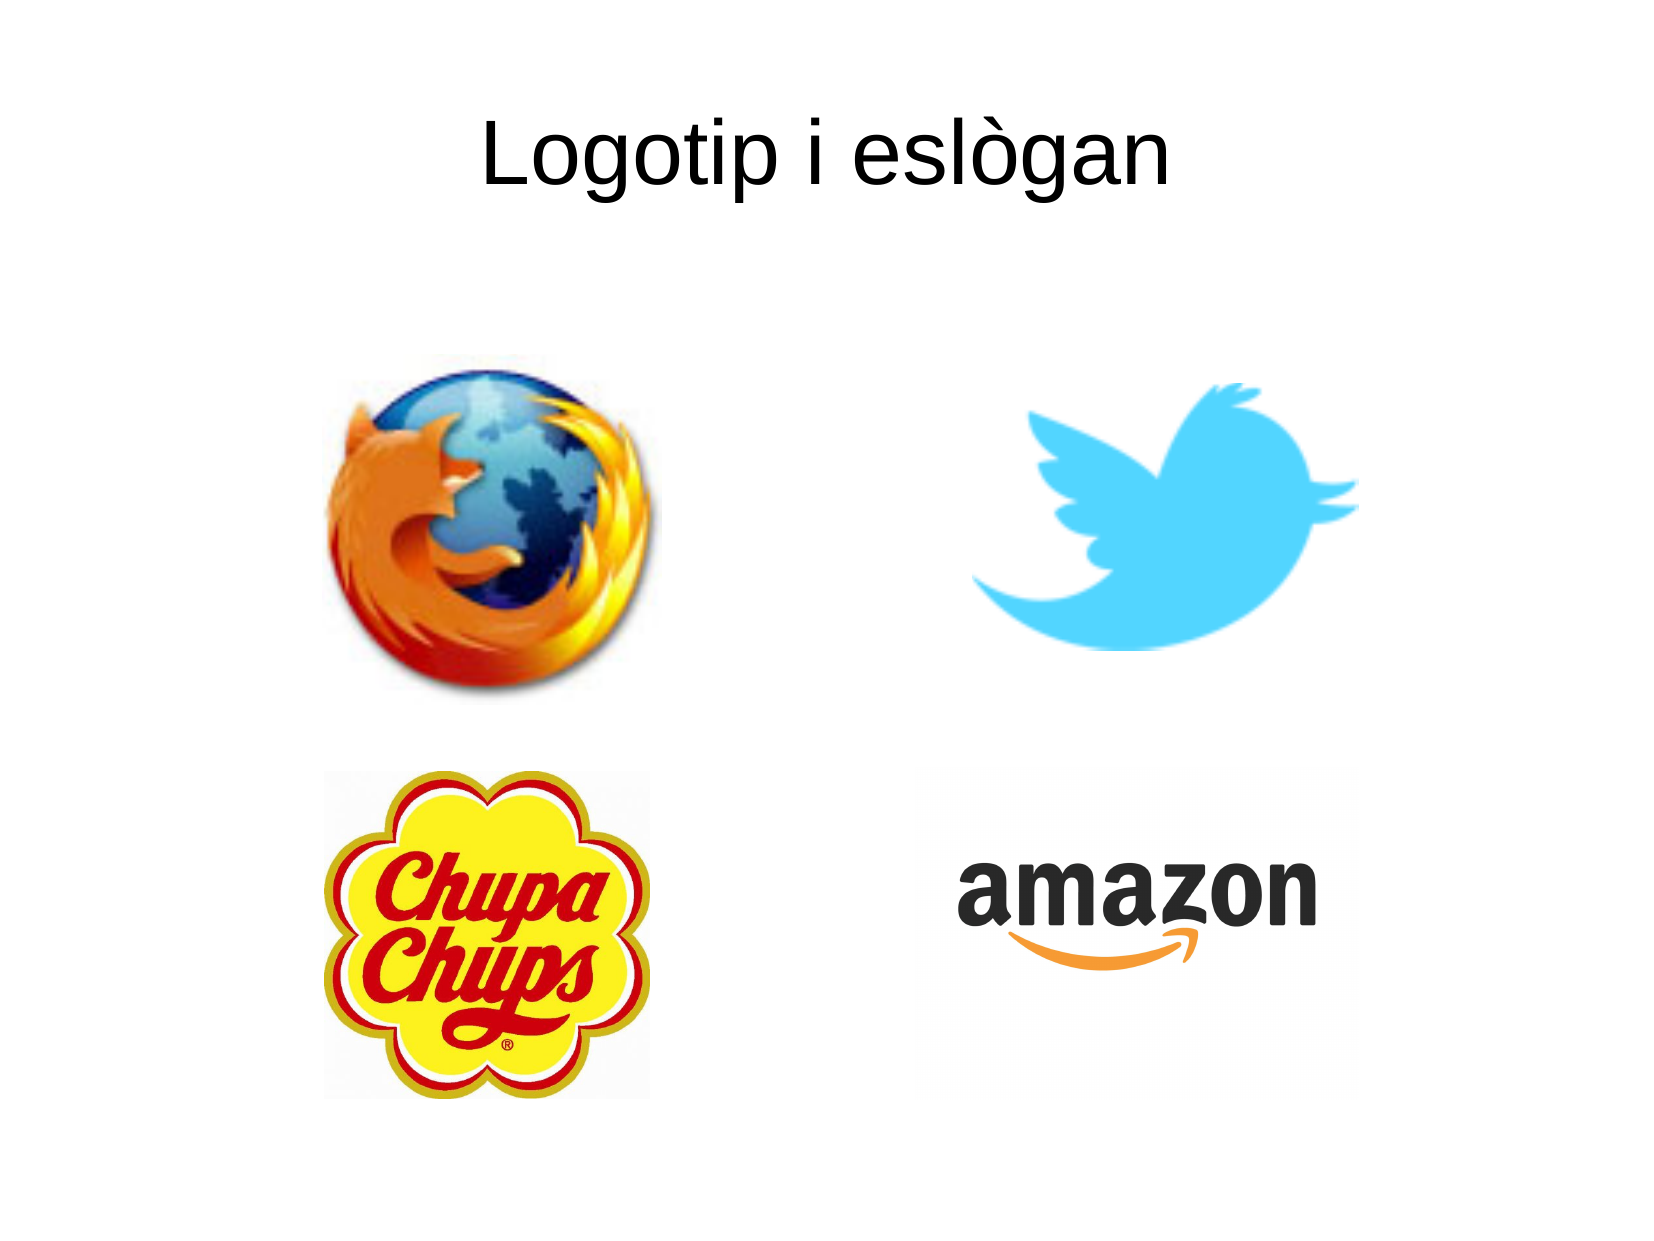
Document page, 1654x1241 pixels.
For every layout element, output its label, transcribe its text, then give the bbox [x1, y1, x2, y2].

picture [972, 383, 1359, 651]
picture [322, 354, 662, 705]
title Logotip i eslògan [82, 49, 1571, 257]
picture [324, 771, 650, 1099]
picture [915, 767, 1359, 1100]
